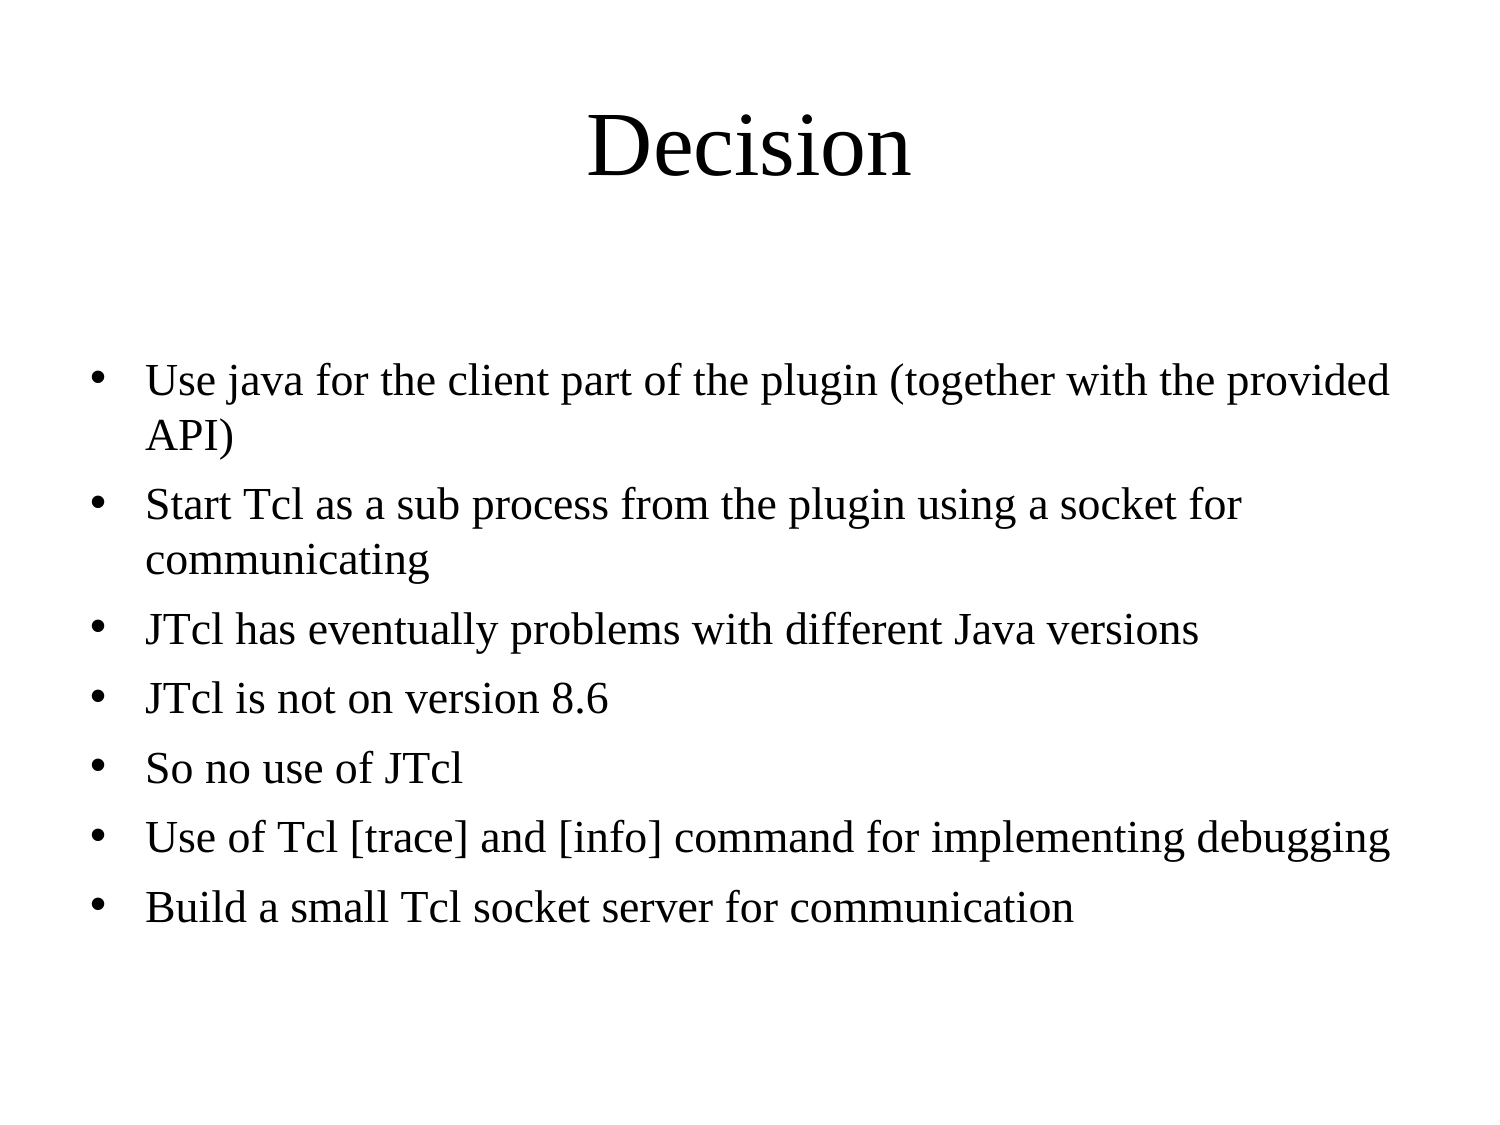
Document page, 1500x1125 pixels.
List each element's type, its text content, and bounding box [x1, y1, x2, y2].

text_box Use java for the client part of the plugin (together with the provided API) Start Tcl as a sub process from the plugin using a socket for communicating JTcl has eventually problems with different Java versions JTcl is not on version 8.6 So no use of JTcl Use of Tcl [trace] and [info] command for implementing debugging Build a small Tcl socket server for communication [75, 262, 1426, 1005]
text_box Decision [75, 45, 1426, 233]
